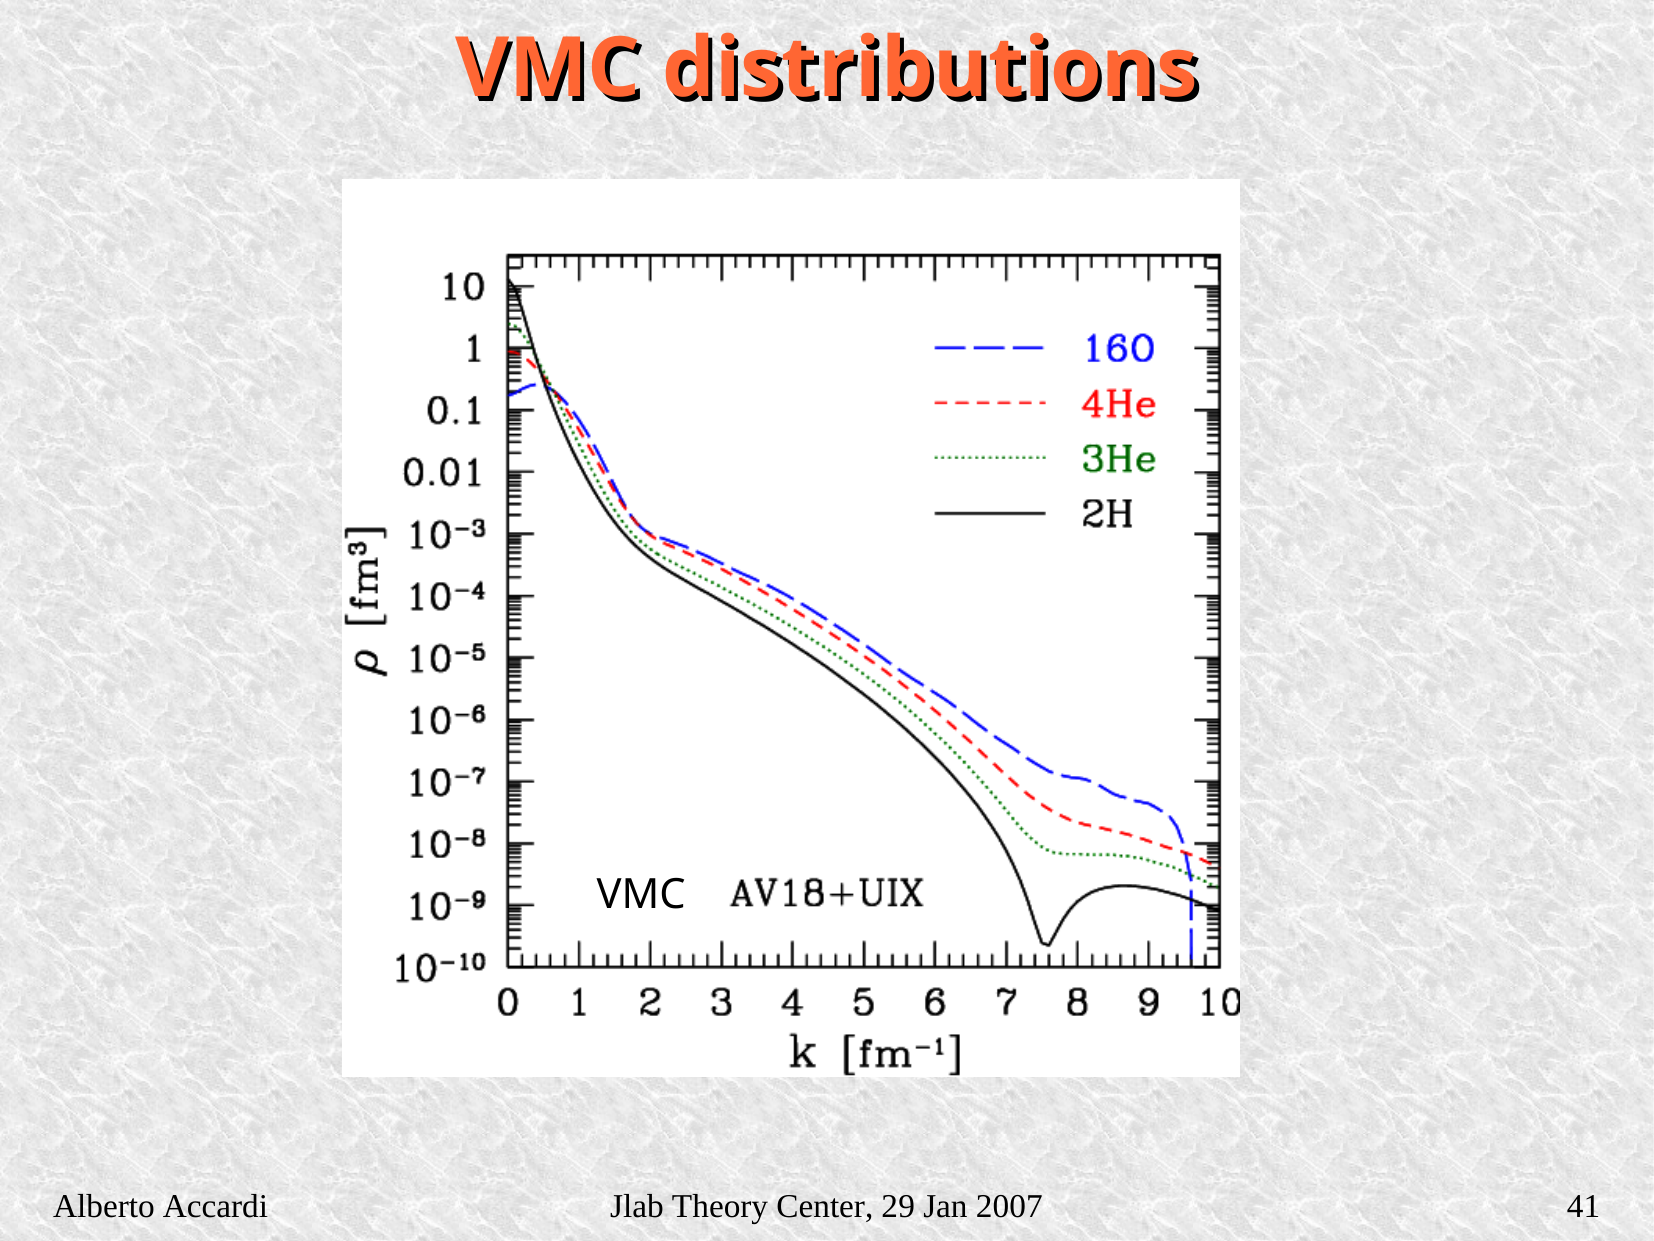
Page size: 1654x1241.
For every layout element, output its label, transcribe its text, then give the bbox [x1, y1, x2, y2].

picture [0, 0, 1654, 1241]
text_box VMC [564, 857, 719, 927]
text_box VMC distributions [6, 0, 1648, 155]
